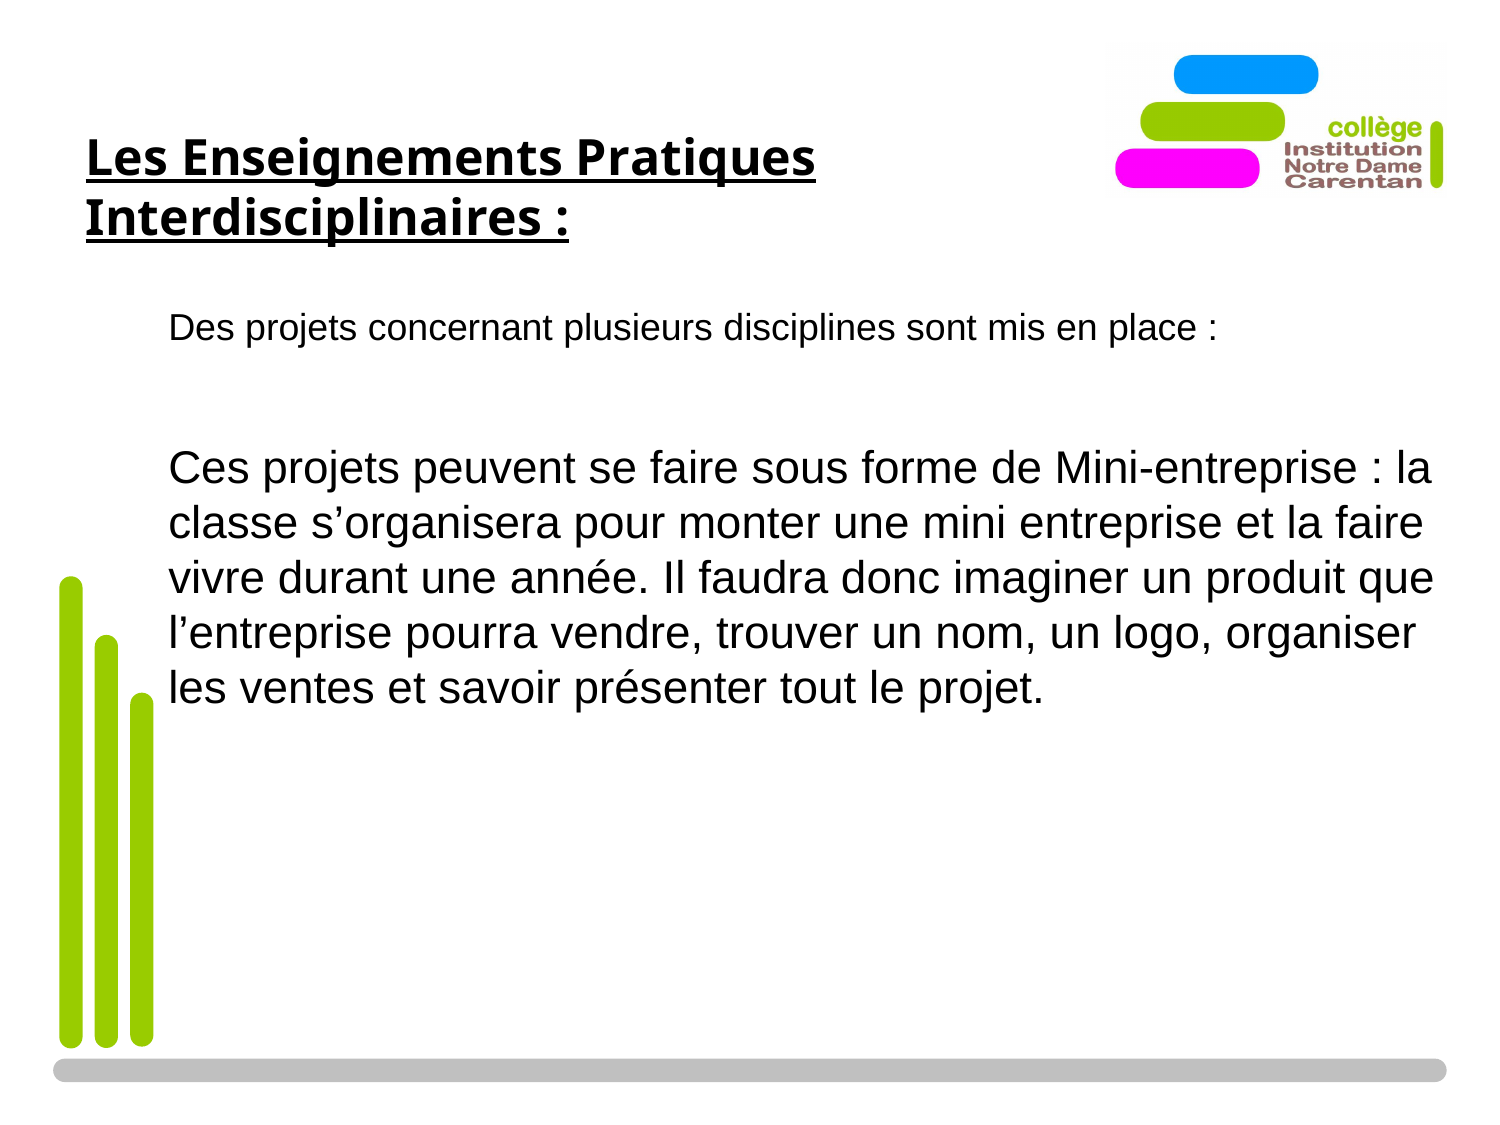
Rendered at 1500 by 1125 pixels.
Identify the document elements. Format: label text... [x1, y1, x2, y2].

text_box [130, 692, 154, 1047]
text_box [94, 634, 118, 1048]
text_box [53, 1058, 1447, 1083]
text_box [59, 576, 83, 1049]
text_box Des projets concernant plusieurs disciplines sont mis en place : Ces projets peuvent se faire sous forme de Mini-entreprise : la classe s’organisera pour monter une mini entreprise et la faire vivre durant une année. Il faudra donc imaginer un produit que l’entreprise pourra vendre, trouver un nom, un logo, organiser les ventes et savoir présenter tout le projet. [153, 295, 1489, 1016]
picture [1105, 42, 1447, 198]
text_box Les Enseignements Pratiques Interdisciplinaires : [70, 118, 957, 320]
